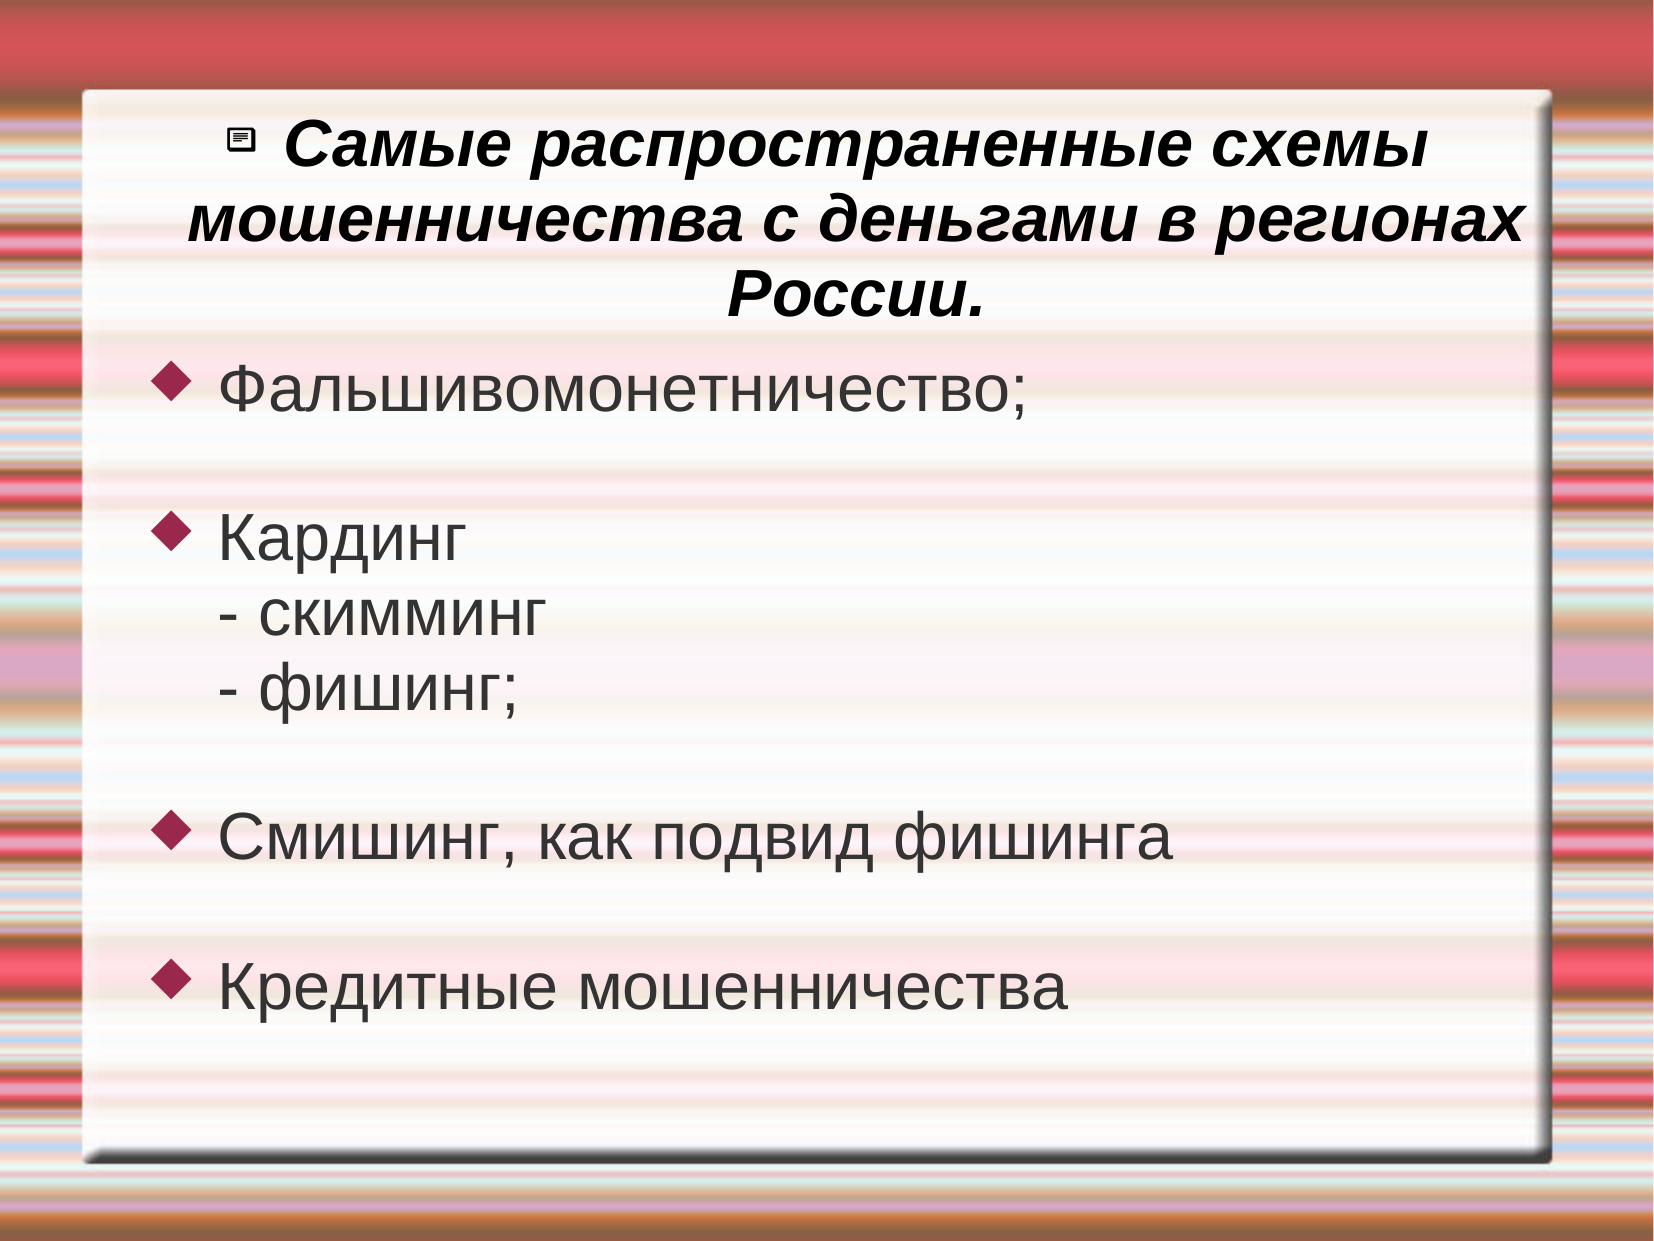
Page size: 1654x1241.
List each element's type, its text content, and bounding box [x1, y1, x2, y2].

picture [0, 0, 1654, 1241]
title Самые распространенные схемы мошенничества с деньгами в регионах России. [121, 106, 1534, 331]
list Фальшивомонетничество; Кардинг - скимминг - фишинг; Смишинг, как подвид фишинга Кредитные мошенничества [134, 350, 1516, 1132]
